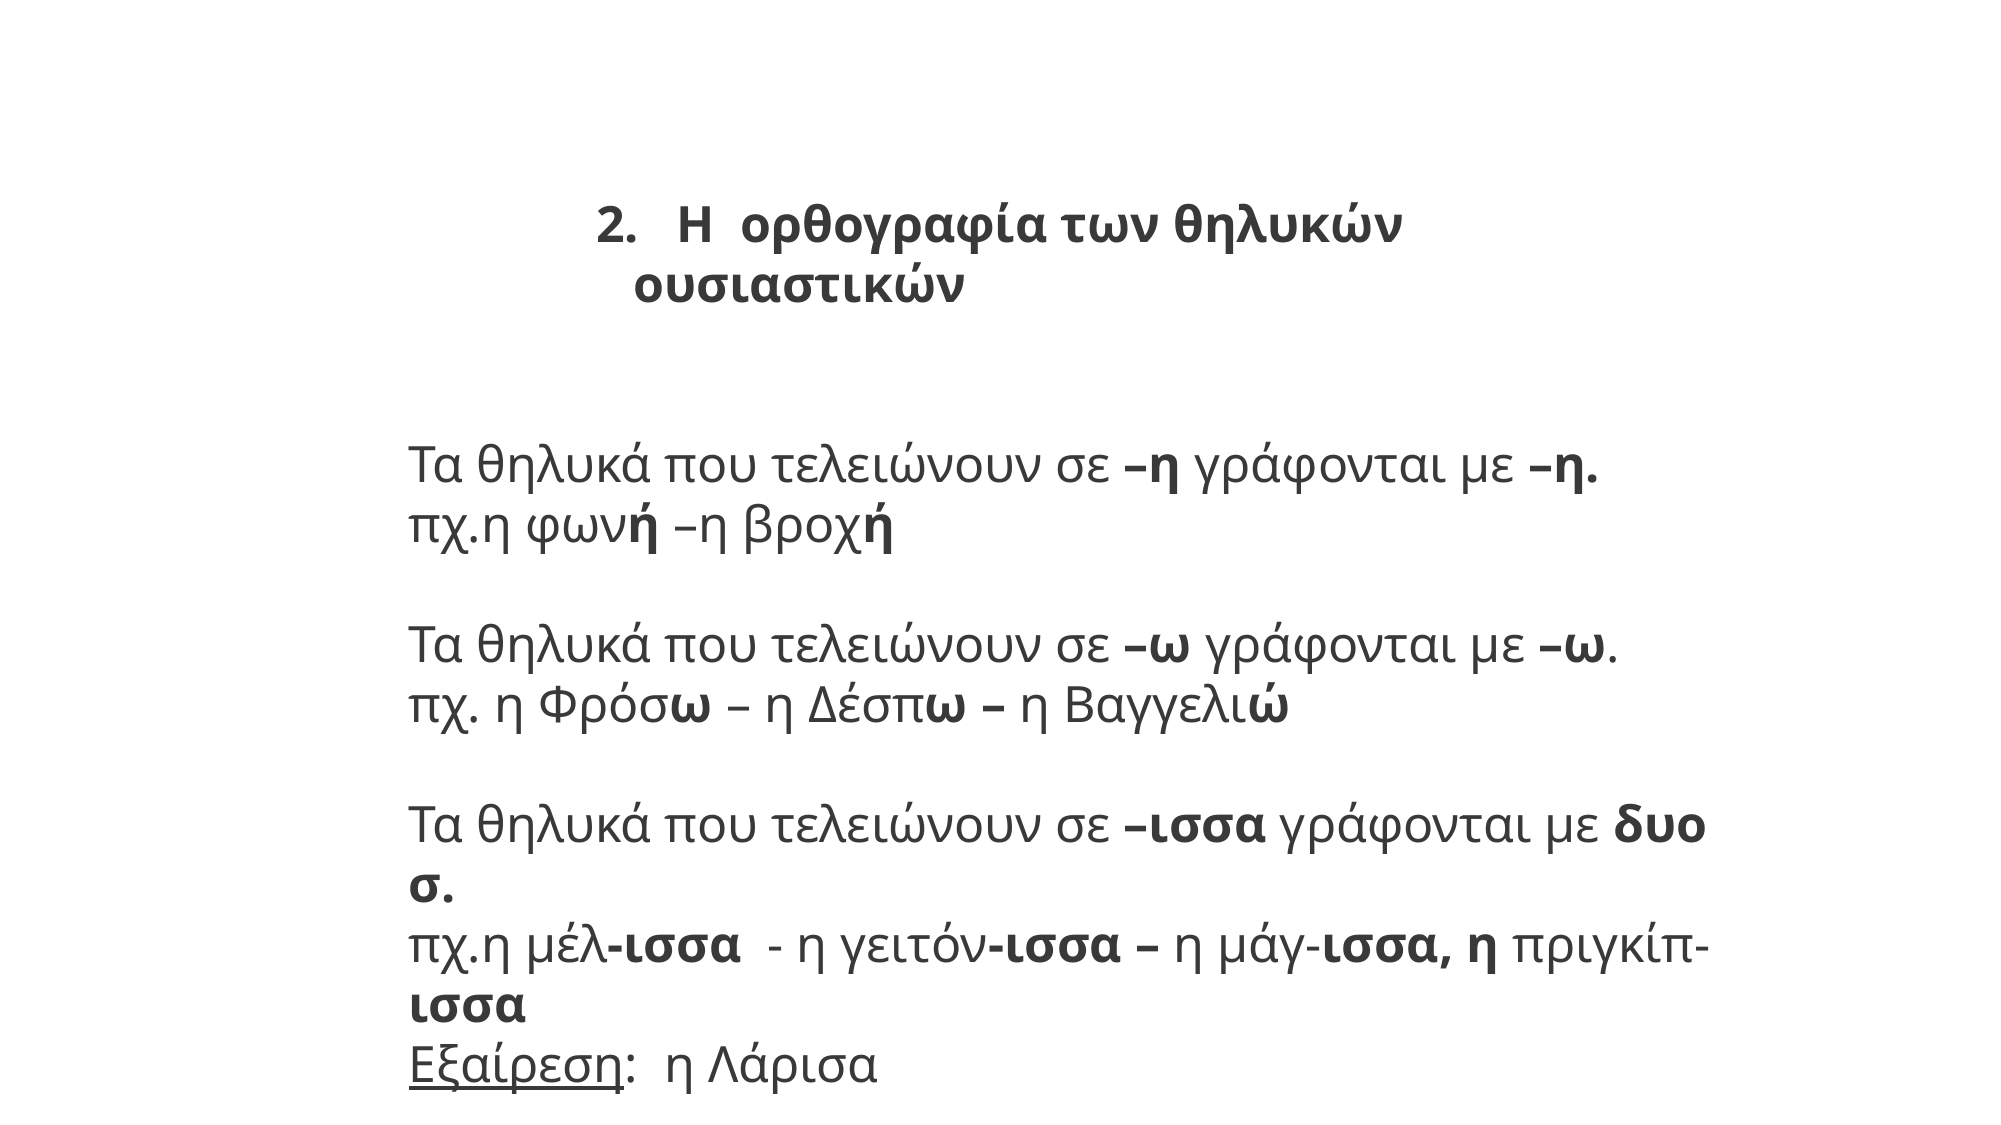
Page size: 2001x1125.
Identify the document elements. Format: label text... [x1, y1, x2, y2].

text_box 2. Η ορθογραφία των θηλυκών ουσιαστικών Τα θηλυκά που τελειώνουν σε –η γράφονται με –η. πχ.η φωνή –η βροχή Τα θηλυκά που τελειώνουν σε –ω γράφονται με –ω. πχ. η Φρόσω – η Δέσπω – η Βαγγελιώ Τα θηλυκά που τελειώνουν σε –ισσα γράφονται με δυο σ. πχ.η μέλ-ισσα - η γειτόν-ισσα – η μάγ-ισσα, η πριγκίπ-ισσα Εξαίρεση: η Λάρισα [393, 185, 1729, 928]
